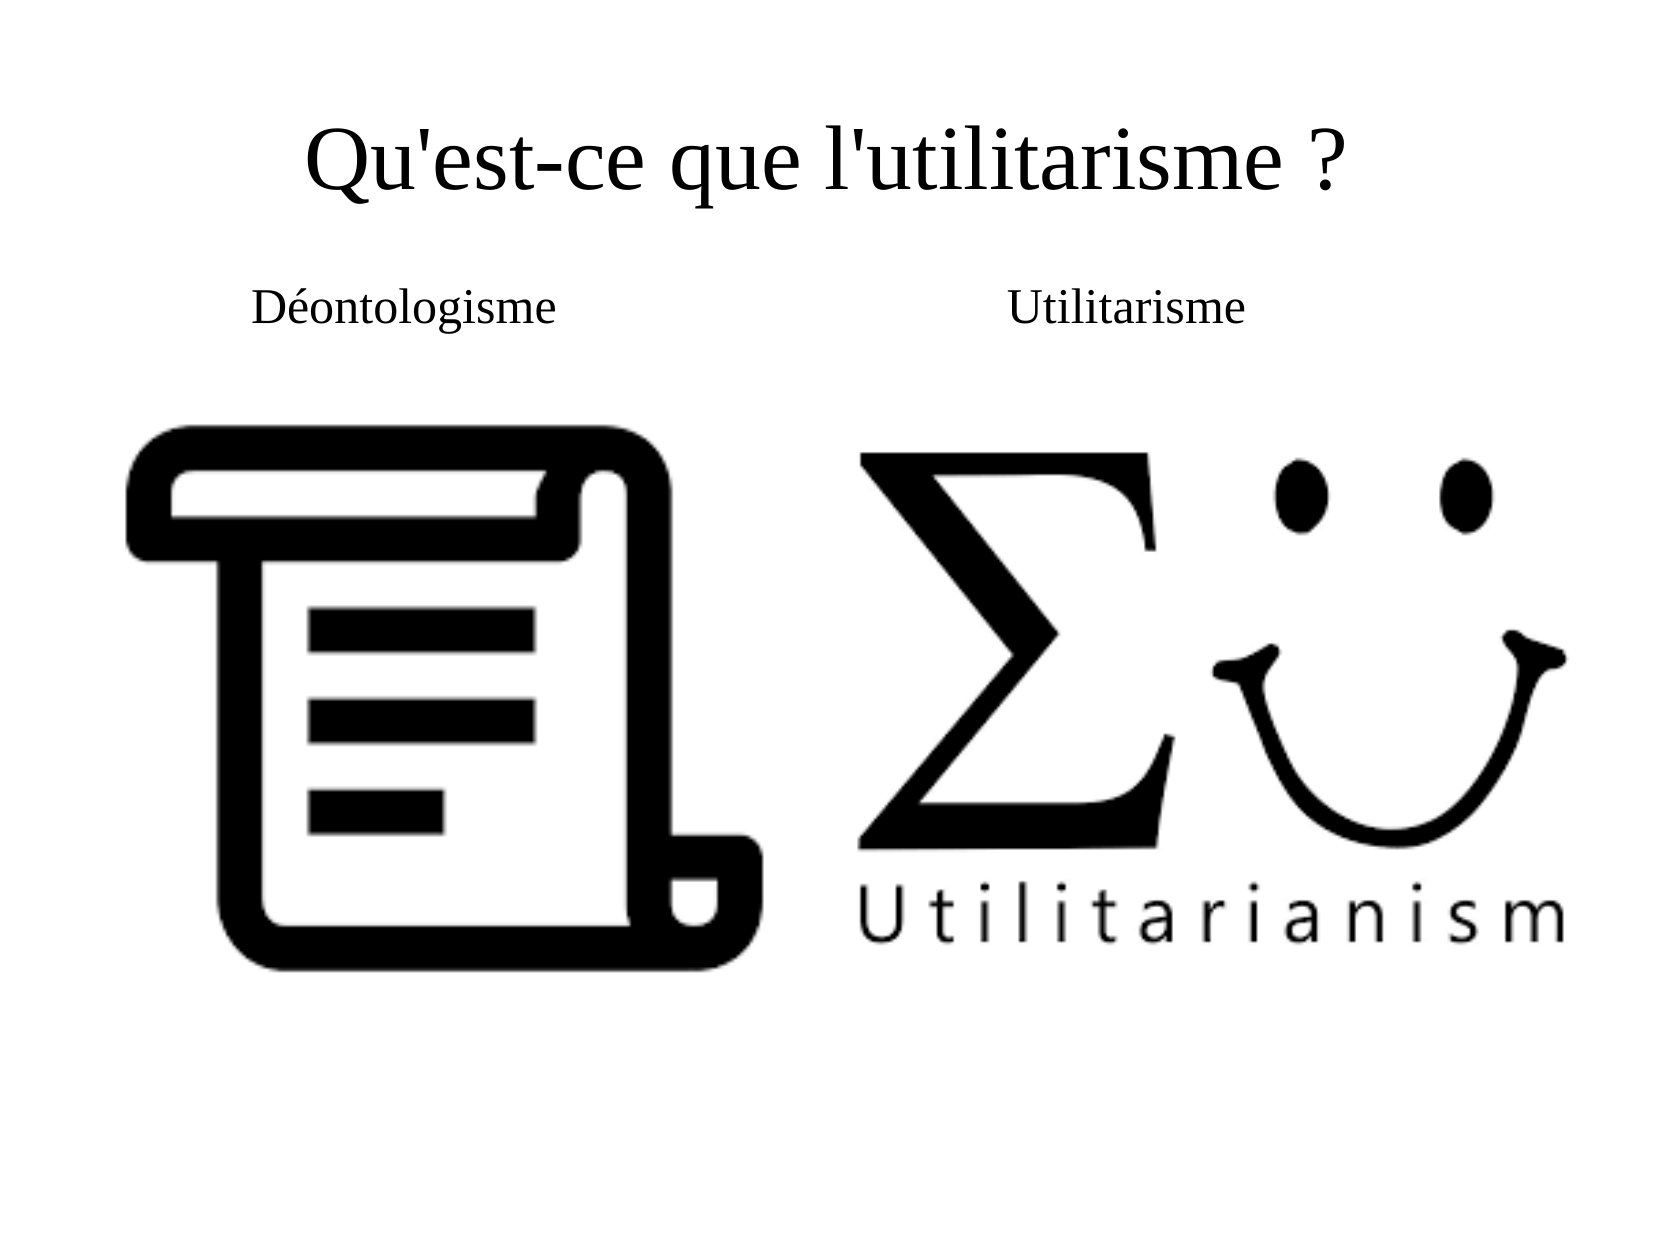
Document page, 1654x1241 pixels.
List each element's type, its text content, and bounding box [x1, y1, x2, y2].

text_box Utilitarisme [992, 271, 1359, 400]
text_box Déontologisme [236, 271, 603, 400]
title Qu'est-ce que l'utilitarisme ? [82, 49, 1571, 257]
picture [845, 440, 1572, 959]
picture [82, 336, 809, 1063]
